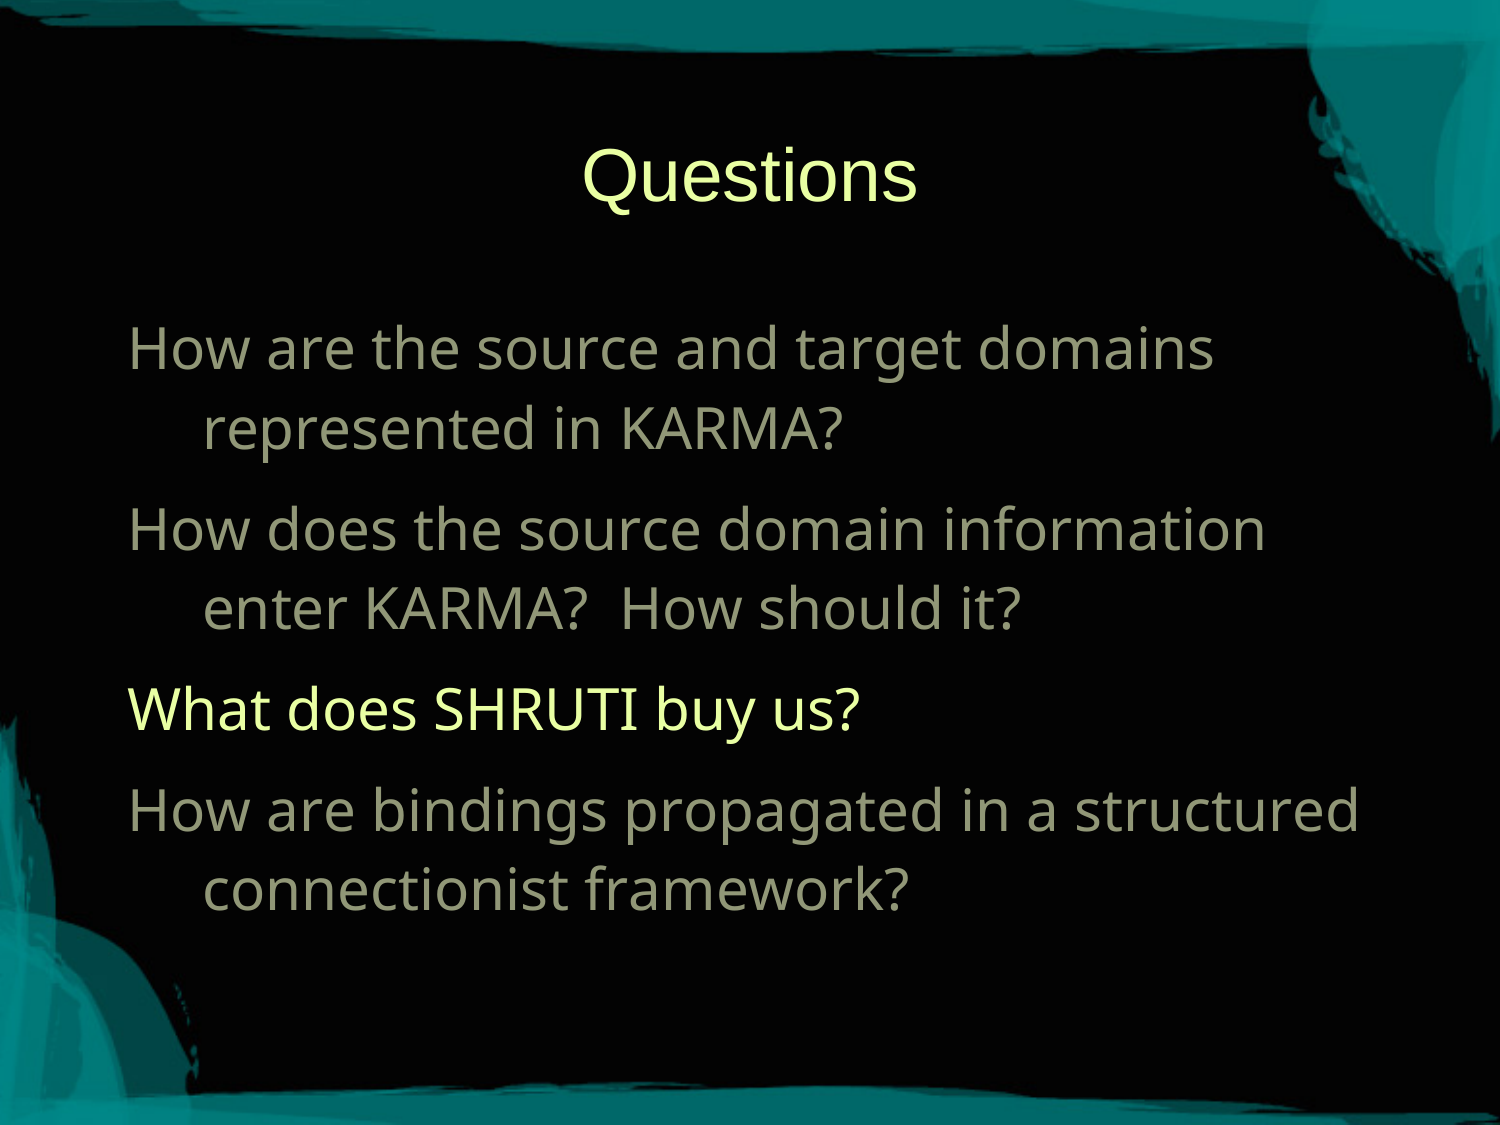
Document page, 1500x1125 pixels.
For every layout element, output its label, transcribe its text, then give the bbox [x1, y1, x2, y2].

picture [0, 0, 1500, 1125]
list How are the source and target domains represented in KARMA? How does the source domain information enter KARMA? How should it? What does SHRUTI buy us? How are bindings propagated in a structured connectionist framework? [112, 299, 1388, 1000]
title Questions [112, 87, 1388, 263]
